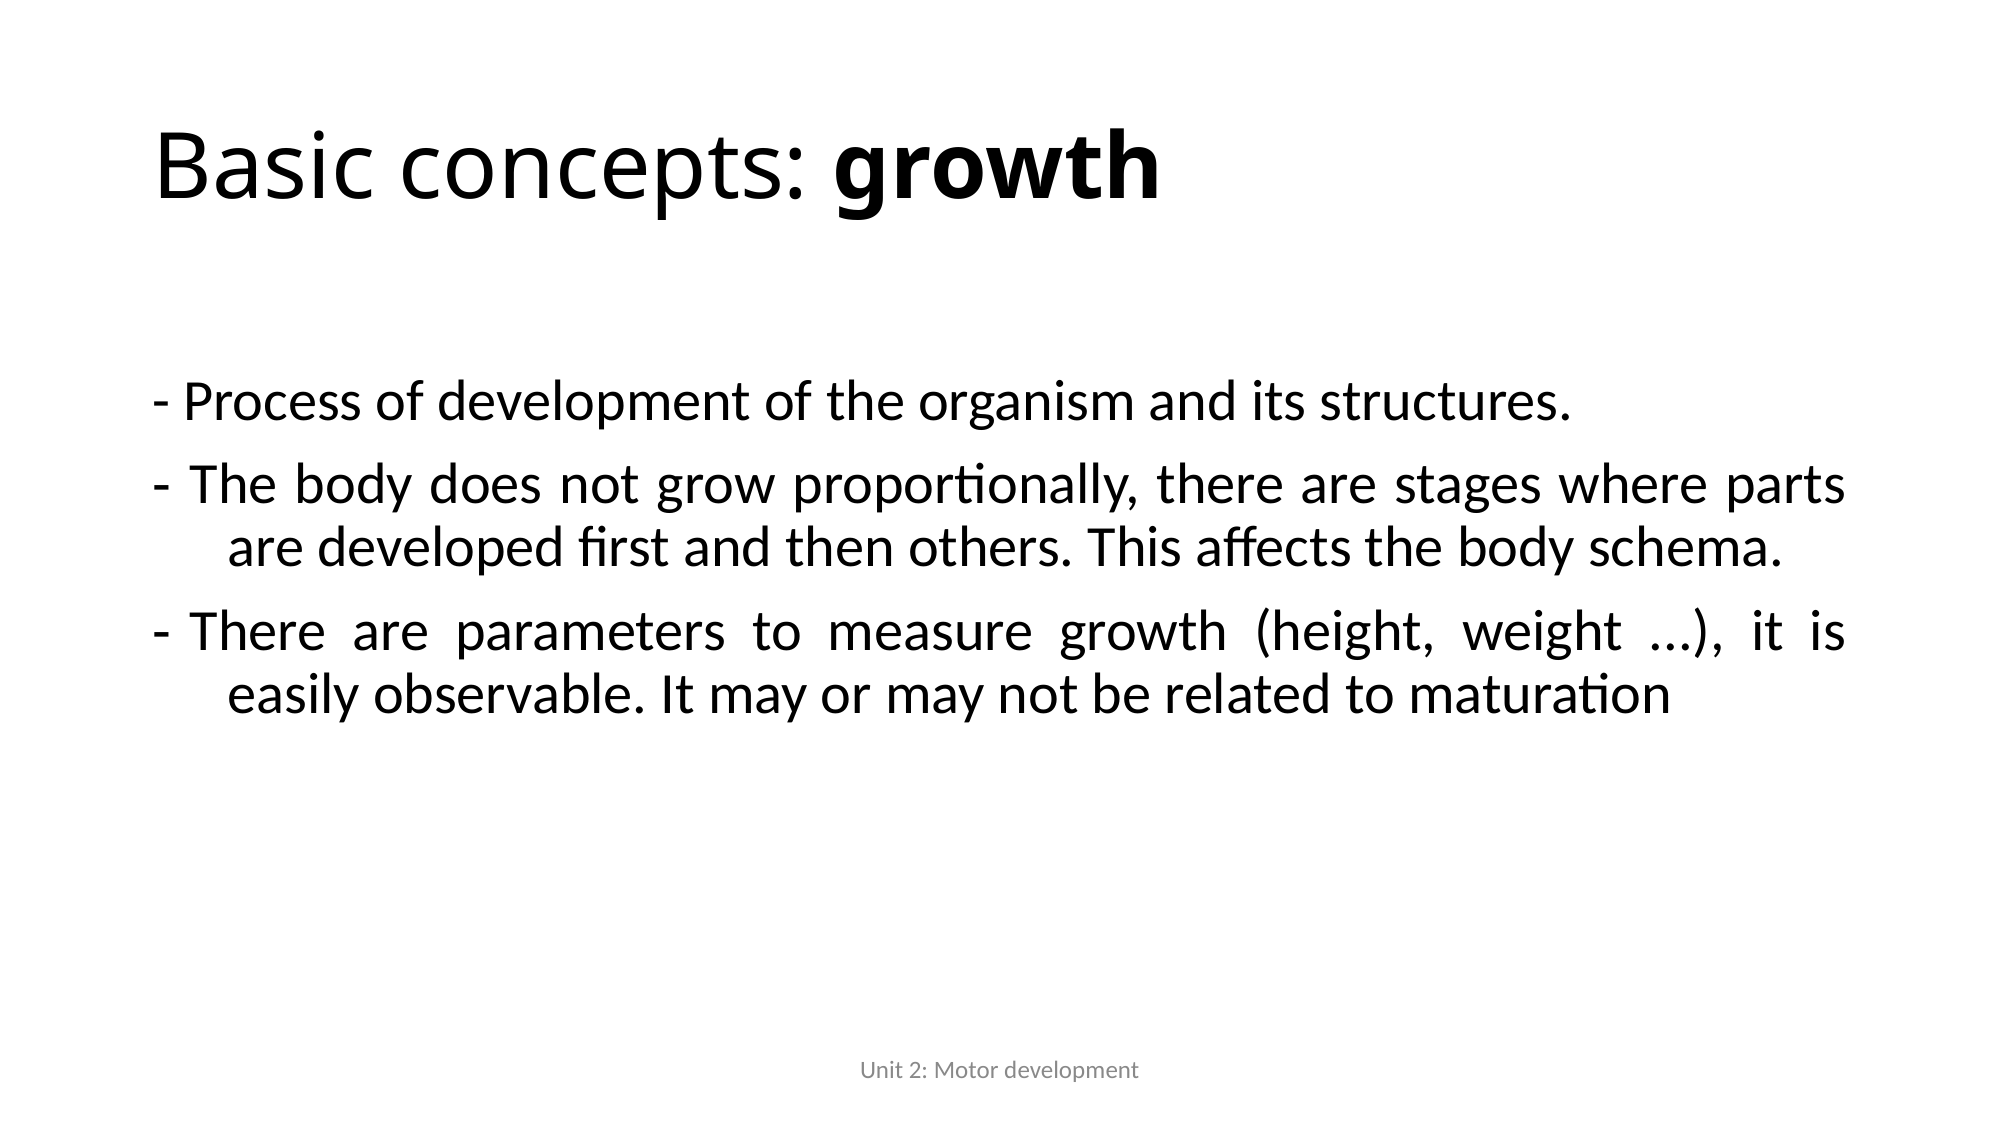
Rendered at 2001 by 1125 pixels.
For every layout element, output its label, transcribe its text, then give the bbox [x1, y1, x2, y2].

list - Process of development of the organism and its structures. The body does not grow proportionally, there are stages where parts are developed first and then others. This affects the body schema. There are parameters to measure growth (height, weight ...), it is easily observable. It may or may not be related to maturation [137, 299, 1863, 1014]
title Basic concepts: growth [137, 59, 1863, 278]
text_box Unit 2: Motor development [662, 1042, 1338, 1103]
